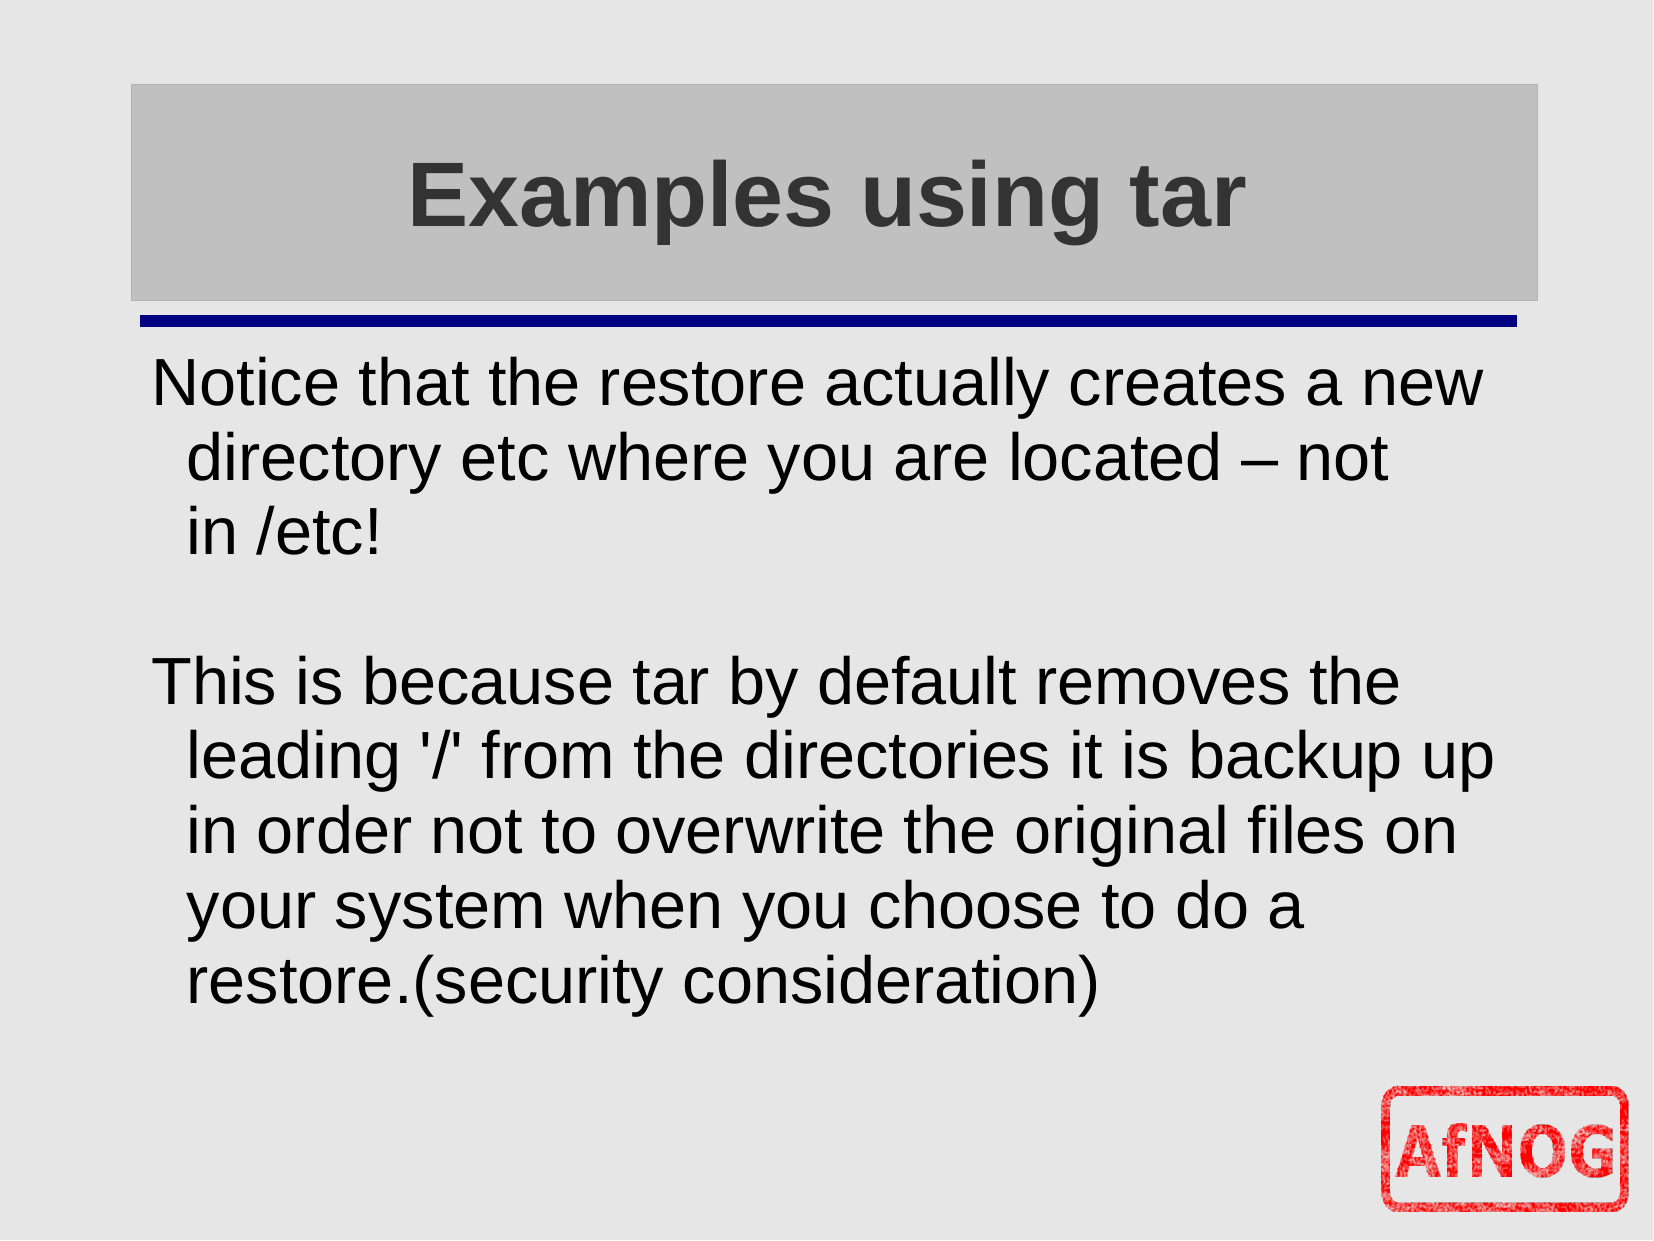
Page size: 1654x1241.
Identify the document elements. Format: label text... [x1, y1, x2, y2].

list Notice that the restore actually creates a new directory etc where you are located – not in /etc! This is because tar by default removes the leading '/' from the directories it is backup up in order not to overwrite the original files on your system when you choose to do a restore.(security consideration) [115, 344, 1529, 1127]
title Examples using tar [121, 91, 1534, 299]
picture [1381, 1085, 1629, 1212]
